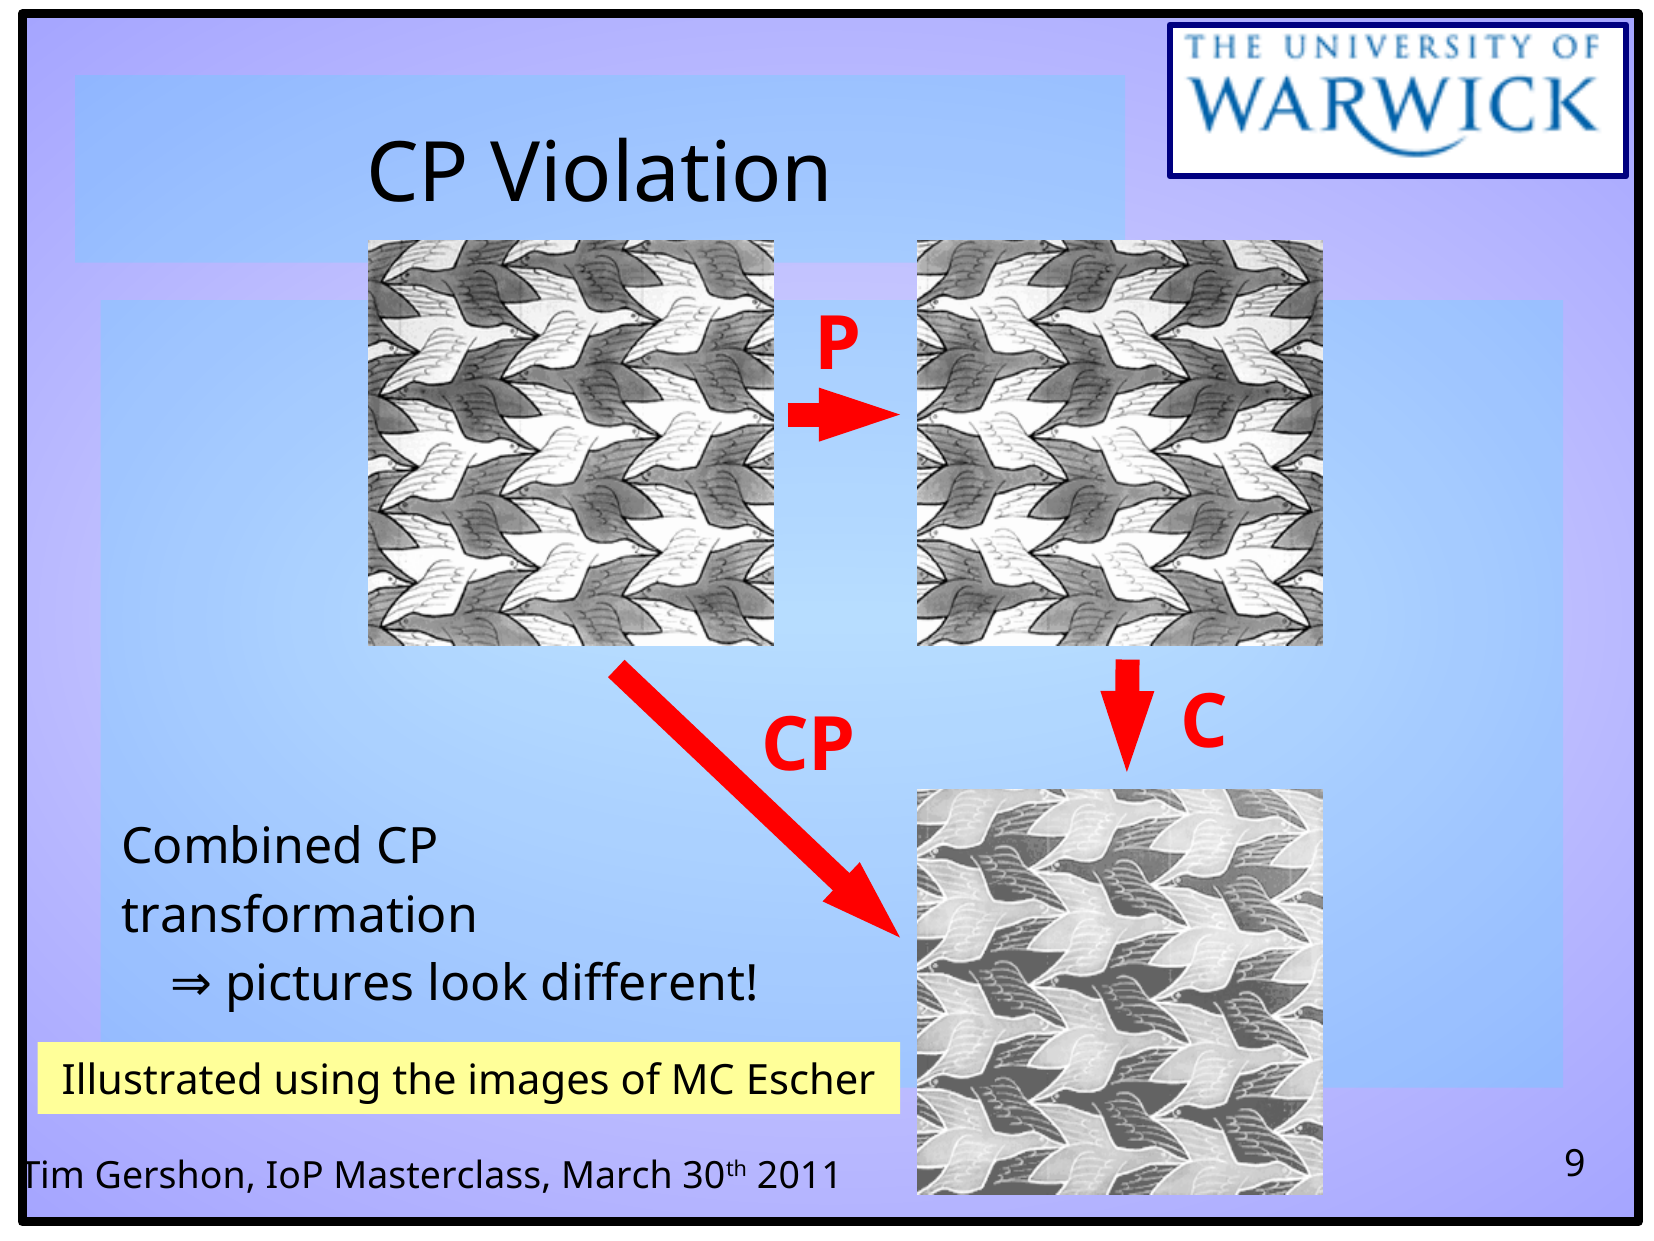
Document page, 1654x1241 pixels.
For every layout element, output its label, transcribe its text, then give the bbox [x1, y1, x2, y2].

text_box [22, 13, 1639, 1222]
text_box <number> [1537, 1125, 1613, 1201]
picture [917, 240, 1323, 646]
text_box CP Violation [75, 75, 1126, 263]
text_box P [799, 281, 876, 388]
text_box Tim Gershon, IoP Masterclass, March 30th 2011 [37, 1136, 826, 1212]
text_box C [1165, 659, 1245, 766]
text_box Illustrated using the images of MC Escher [37, 1042, 901, 1108]
text_box Combined CP transformation ⇒ pictures look different! [106, 803, 774, 940]
picture [368, 240, 774, 646]
picture [1172, 27, 1623, 174]
text_box CP [746, 683, 872, 790]
picture [917, 789, 1323, 1195]
